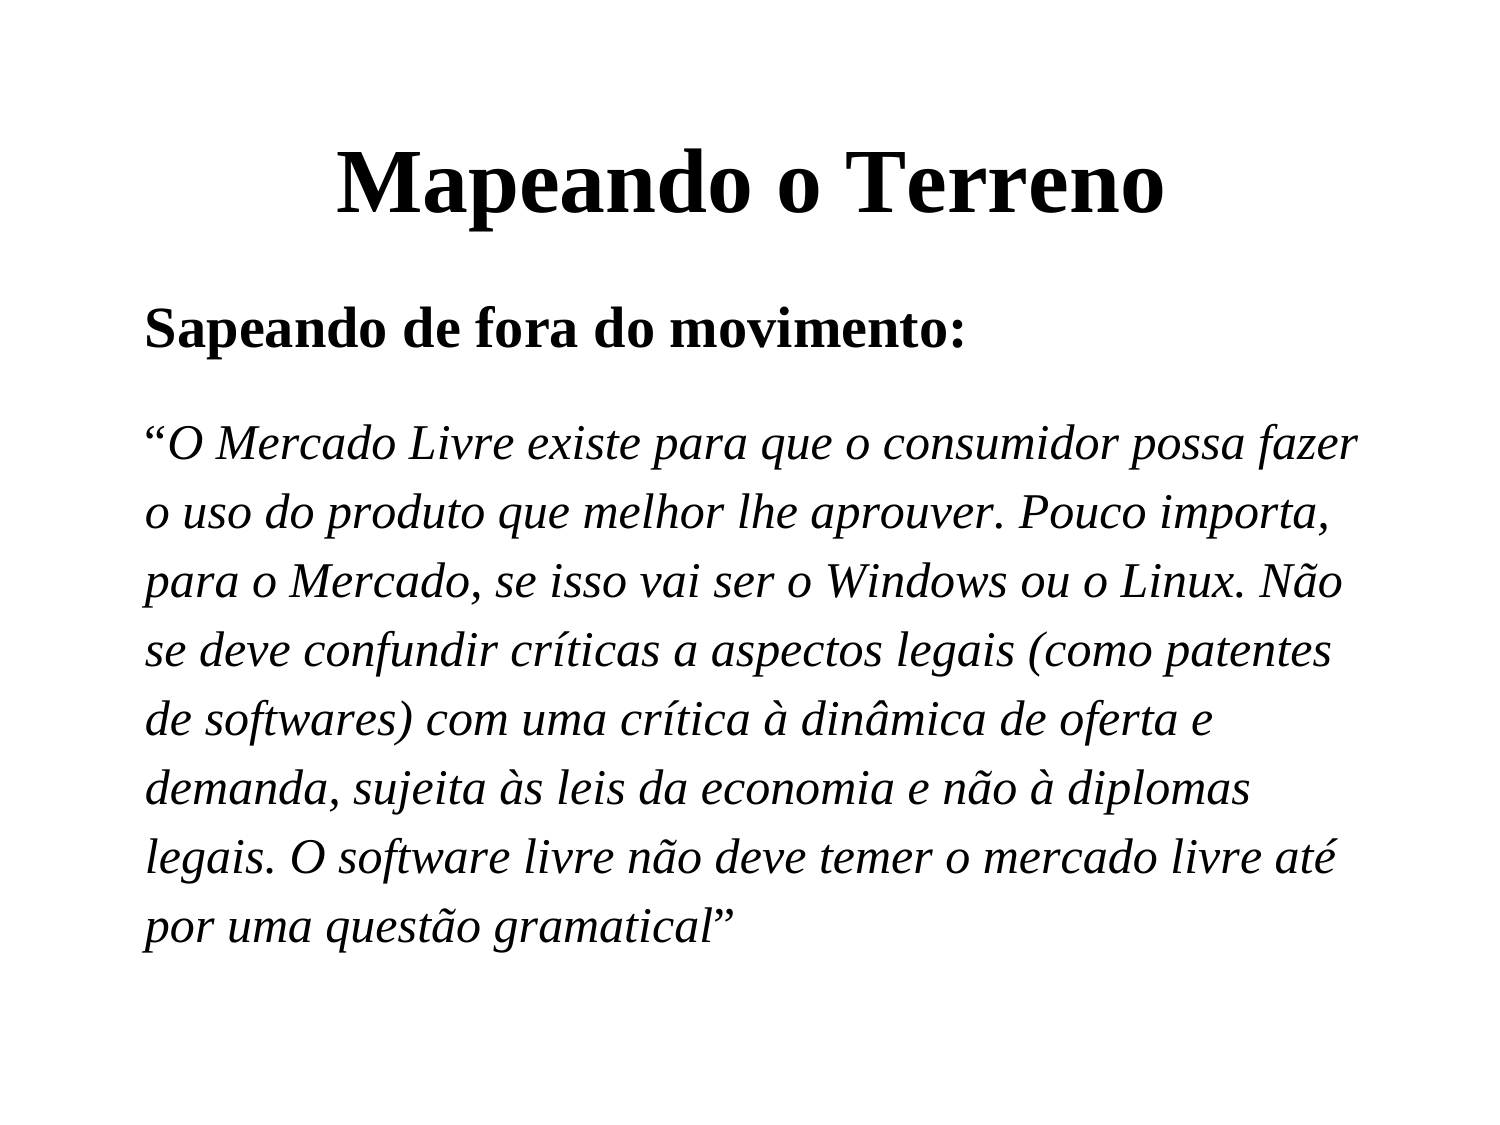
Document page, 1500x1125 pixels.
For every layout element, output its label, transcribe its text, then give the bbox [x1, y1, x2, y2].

title Mapeando o Terreno [87, 52, 1416, 306]
text_box Sapeando de fora do movimento: “O Mercado Livre existe para que o consumidor possa fazer o uso do produto que melhor lhe aprouver. Pouco importa, para o Mercado, se isso vai ser o Windows ou o Linux. Não se deve confundir críticas a aspectos legais (como patentes de softwares) com uma crítica à dinâmica de oferta e demanda, sujeita às leis da economia e não à diplomas legais. O software livre não deve temer o mercado livre até por uma questão gramatical” [129, 264, 1400, 1125]
